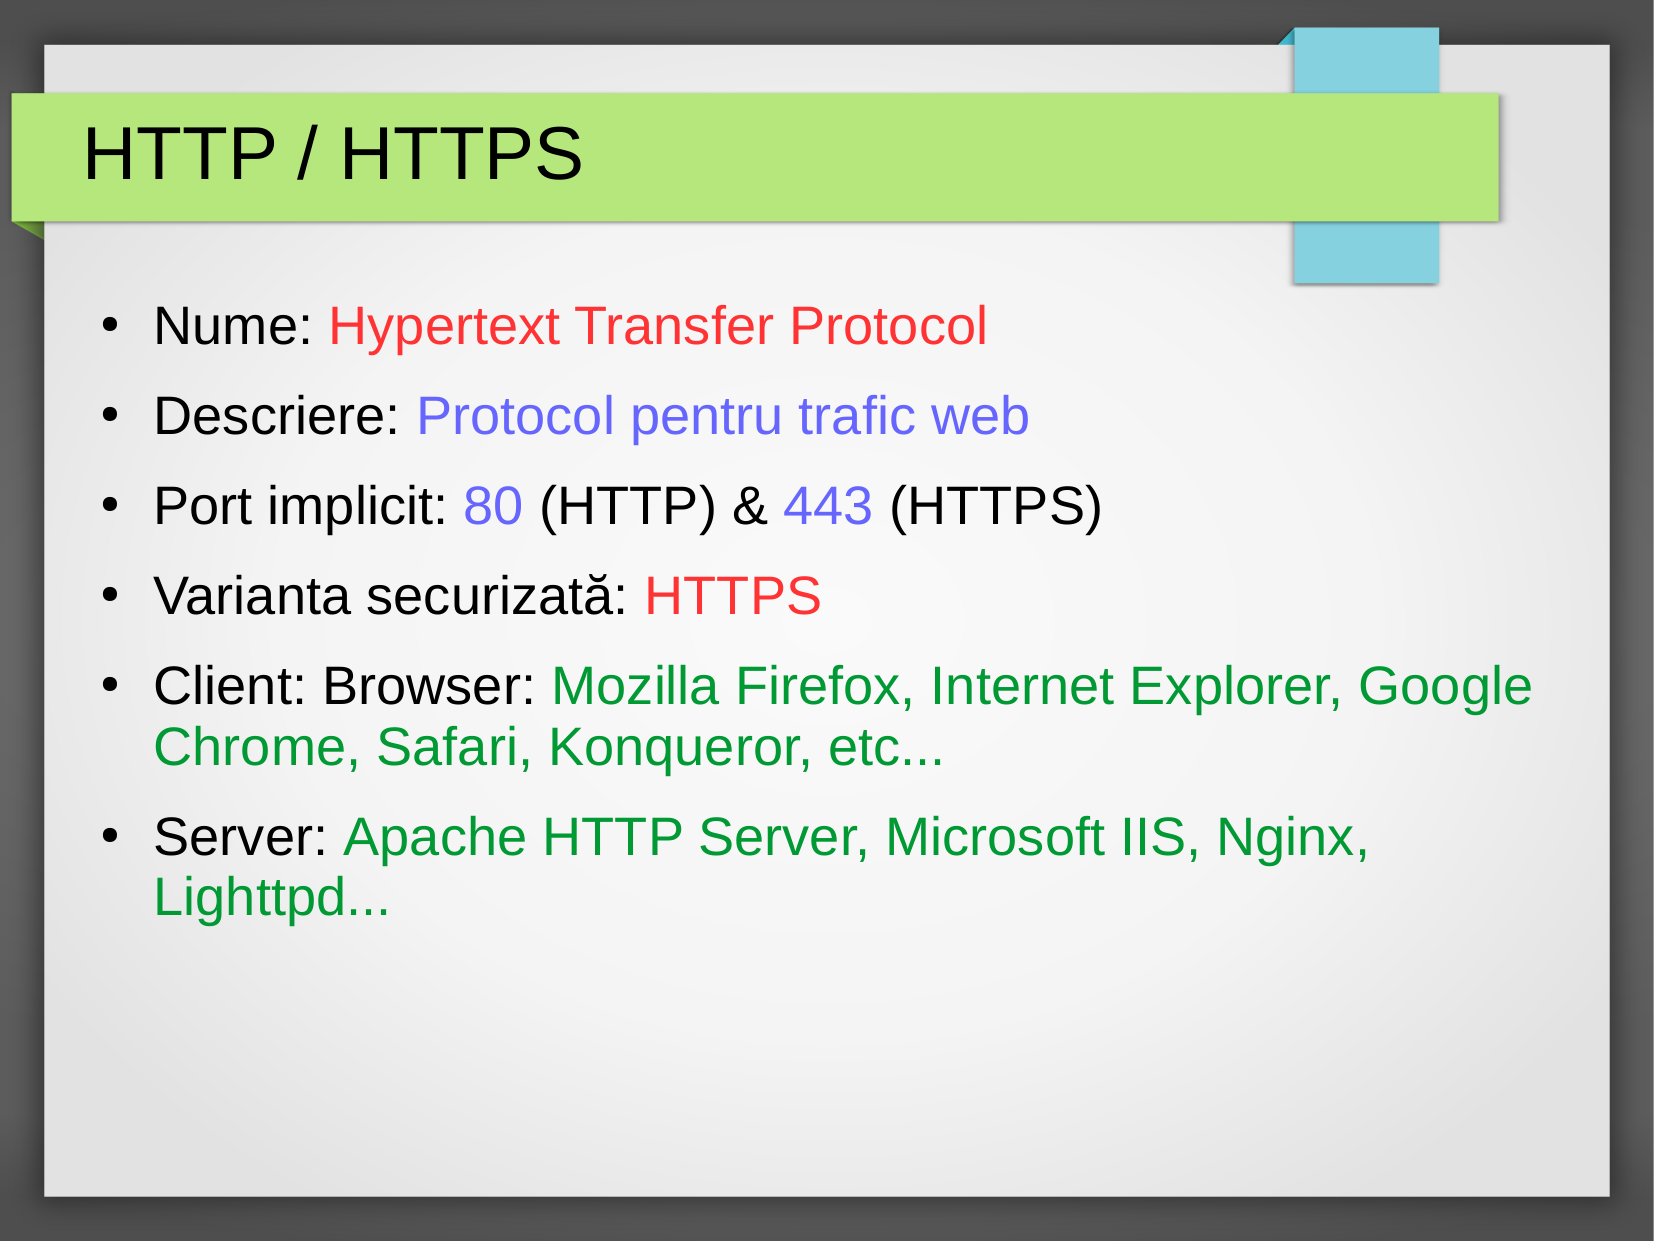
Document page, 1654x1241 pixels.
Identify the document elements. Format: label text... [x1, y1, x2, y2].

list Nume: Hypertext Transfer Protocol Descriere: Protocol pentru trafic web Port implicit: 80 (HTTP) & 443 (HTTPS) Varianta securizată: HTTPS Client: Browser: Mozilla Firefox, Internet Explorer, Google Chrome, Safari, Konqueror, etc... Server: Apache HTTP Server, Microsoft IIS, Nginx, Lighttpd... [82, 295, 1571, 1015]
picture [0, 0, 1654, 1241]
title HTTP / HTTPS [82, 94, 1264, 213]
